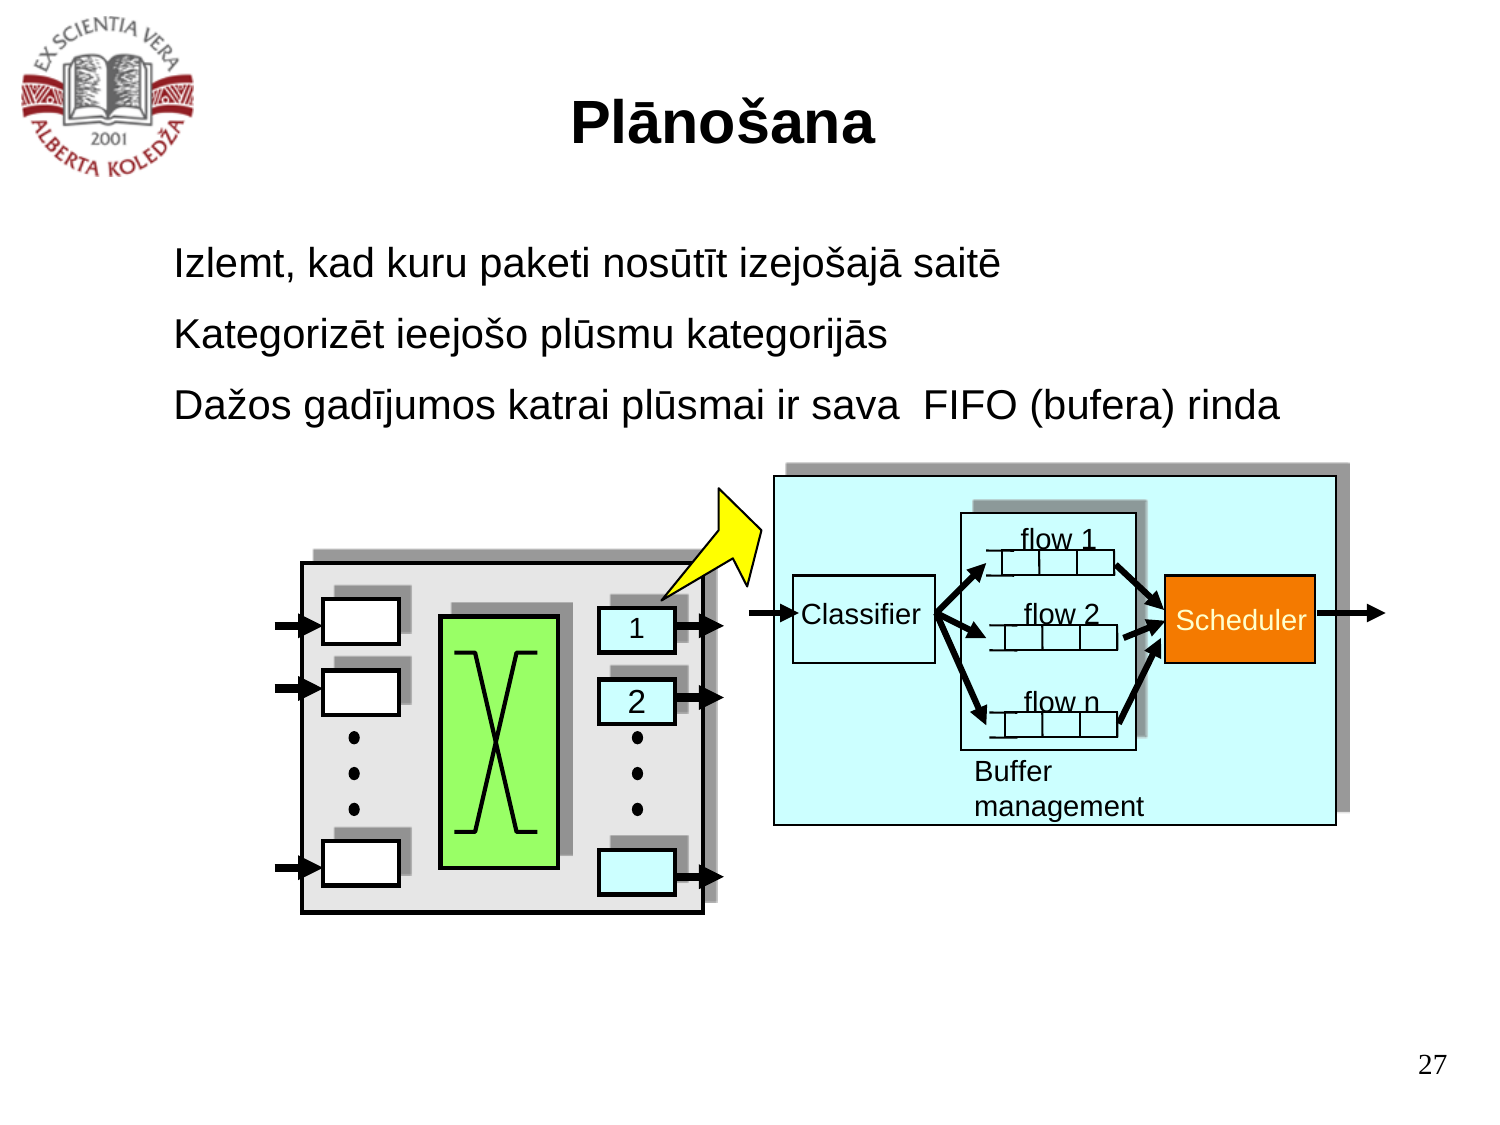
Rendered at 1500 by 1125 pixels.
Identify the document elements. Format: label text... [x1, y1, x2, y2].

text_box [302, 488, 762, 913]
text_box [1003, 552, 1038, 574]
text_box 2 [612, 672, 662, 728]
picture [21, 16, 194, 177]
text_box [1081, 726, 1116, 736]
text_box [1044, 726, 1079, 736]
text_box [1041, 563, 1076, 574]
text_box [794, 638, 934, 662]
text_box [794, 577, 934, 587]
text_box [1078, 563, 1113, 574]
text_box <skaitlis> [1312, 1037, 1463, 1101]
text_box Scheduler [1160, 594, 1323, 644]
text_box flow 1 [1005, 513, 1113, 563]
text_box 1 [613, 602, 660, 653]
text_box flow 2 [1008, 588, 1116, 639]
list Izlemt, kad kuru paketi nosūtīt izejošajā saitē Kategorizēt ieejošo plūsmu kategorijās Dažos gadījumos katrai plūsmai ir sava FIFO (bufera) rinda [87, 233, 1325, 438]
title Plānošana [50, 62, 1374, 175]
text_box Classifier [785, 587, 937, 638]
text_box [1006, 714, 1041, 736]
text_box flow n [1008, 675, 1116, 726]
text_box Buffer management [959, 745, 1211, 831]
text_box [773, 475, 1336, 825]
